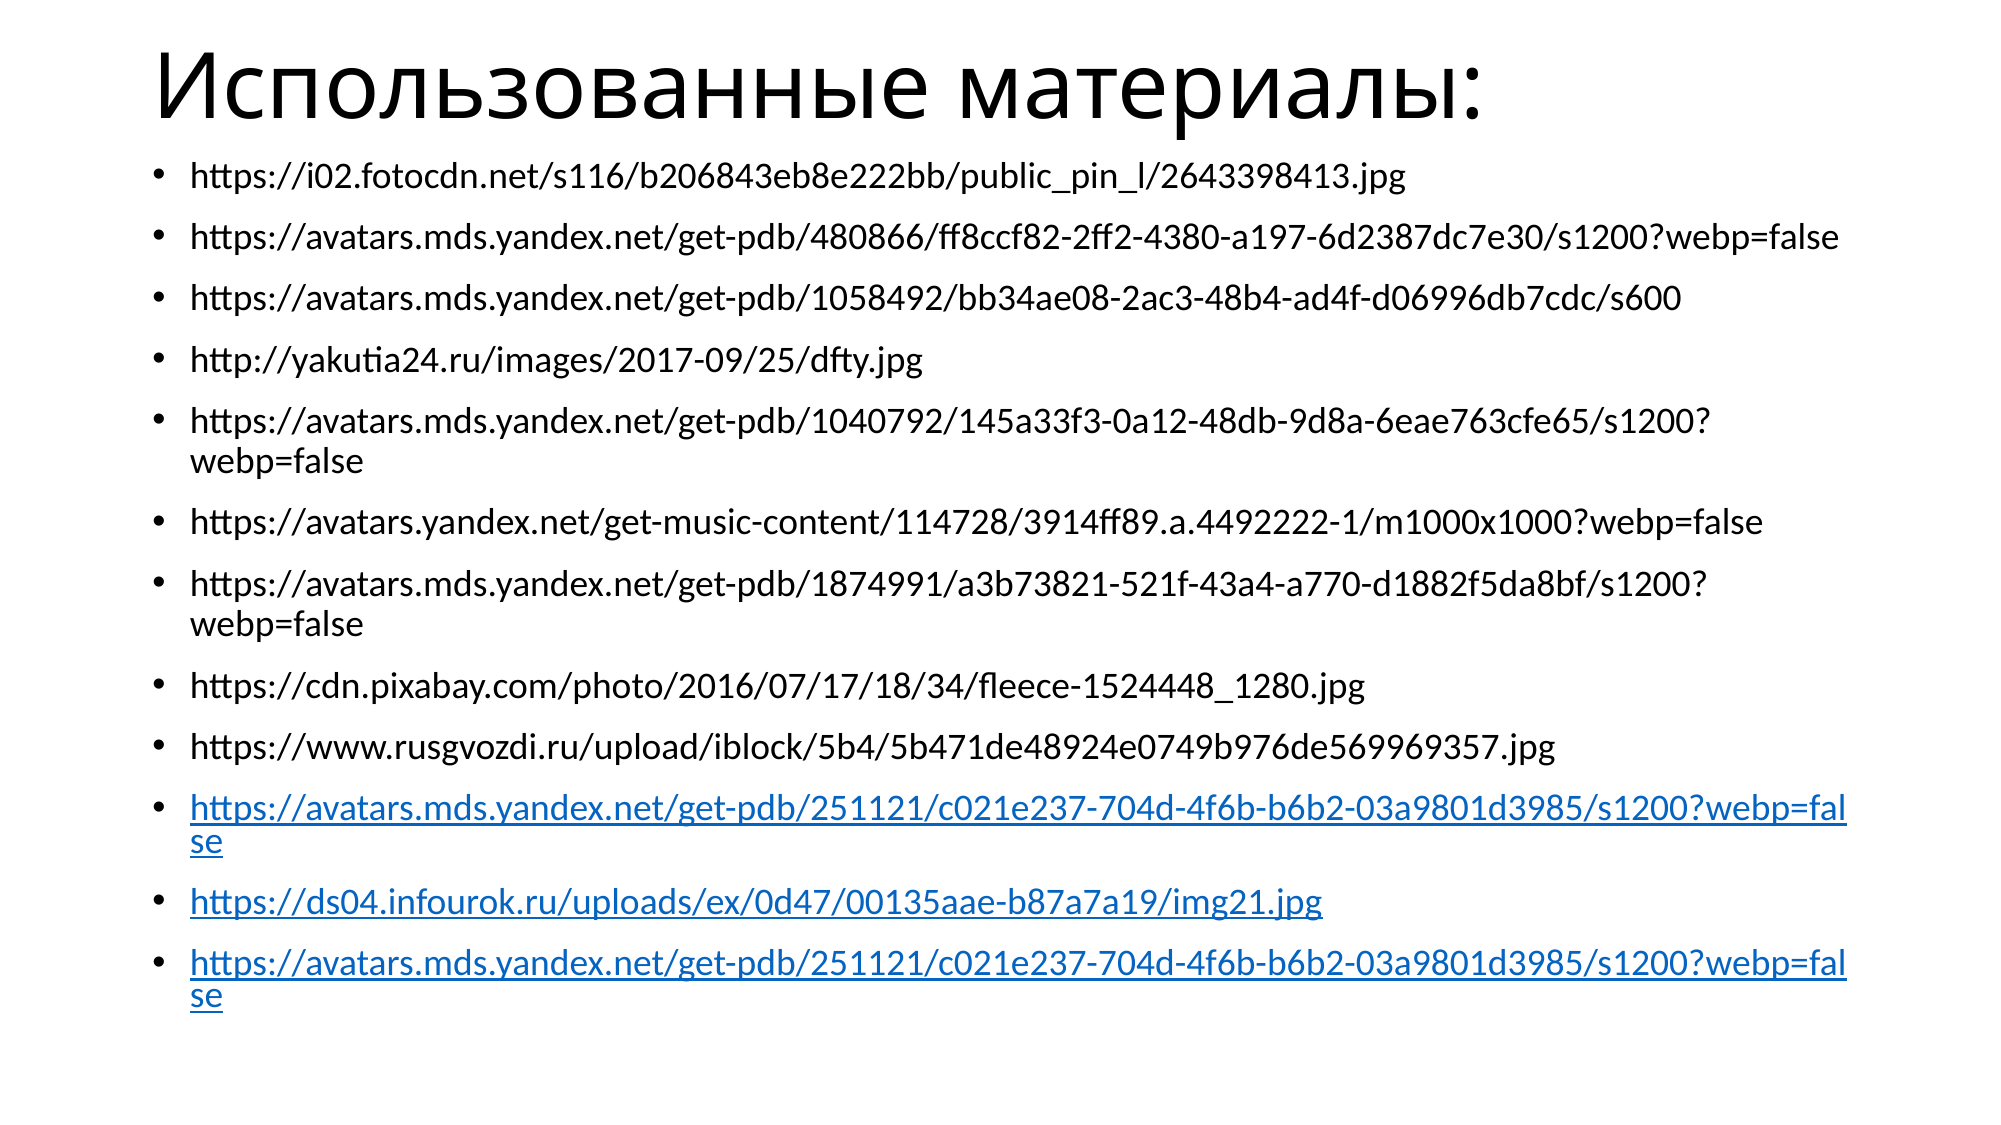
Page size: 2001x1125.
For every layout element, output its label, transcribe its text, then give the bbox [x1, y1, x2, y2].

title Использованные материалы: [137, 30, 1863, 148]
list https://i02.fotocdn.net/s116/b206843eb8e222bb/public_pin_l/2643398413.jpg https://avatars.mds.yandex.net/get-pdb/480866/ff8ccf82-2ff2-4380-a197-6d2387dc7e30/s1200?webp=false https://avatars.mds.yandex.net/get-pdb/1058492/bb34ae08-2ac3-48b4-ad4f-d06996db7cdc/s600 http://yakutia24.ru/images/2017-09/25/dfty.jpg https://avatars.mds.yandex.net/get-pdb/1040792/145a33f3-0a12-48db-9d8a-6eae763cfe65/s1200?webp=false https://avatars.yandex.net/get-music-content/114728/3914ff89.a.4492222-1/m1000x1000?webp=false https://avatars.mds.yandex.net/get-pdb/1874991/a3b73821-521f-43a4-a770-d1882f5da8bf/s1200?webp=false https://cdn.pixabay.com/photo/2016/07/17/18/34/fleece-1524448_1280.jpg https://www.rusgvozdi.ru/upload/iblock/5b4/5b471de48924e0749b976de569969357.jpg https://avatars.mds.yandex.net/get-pdb/251121/c021e237-704d-4f6b-b6b2-03a9801d3985/s1200?webp=false https://ds04.infourok.ru/uploads/ex/0d47/00135aae-b87a7a19/img21.jpg https://avatars.mds.yandex.net/get-pdb/251121/c021e237-704d-4f6b-b6b2-03a9801d3985/s1200?webp=false [137, 148, 1863, 1049]
